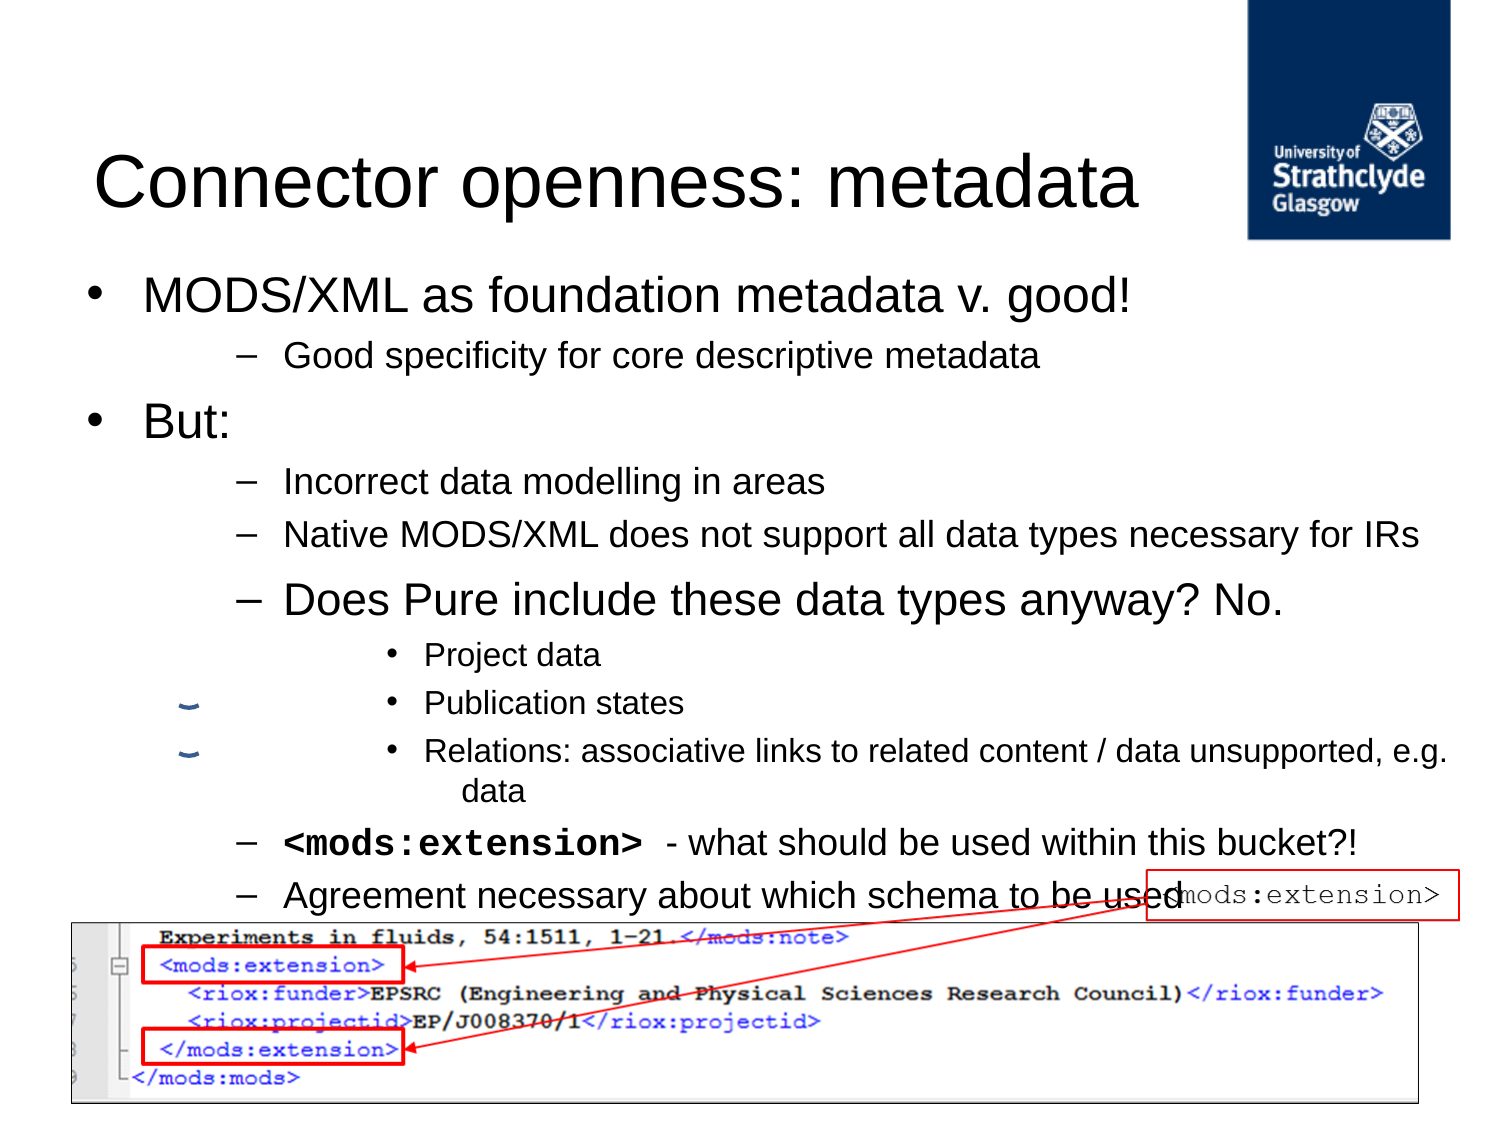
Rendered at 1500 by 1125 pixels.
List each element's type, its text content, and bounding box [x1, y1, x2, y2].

title Connector openness: metadata [78, 125, 1426, 244]
list MODS/XML as foundation metadata v. good! Good specificity for core descriptive metadata But: Incorrect data modelling in areas Native MODS/XML does not support all data types necessary for IRs Does Pure include these data types anyway? No. Project data Publication states Relations: associative links to related content / data unsupported, e.g. data <mods:extension> - what should be used within this bucket?! Agreement necessary about which schema to be used [71, 255, 1497, 1012]
picture [71, 869, 1460, 1104]
